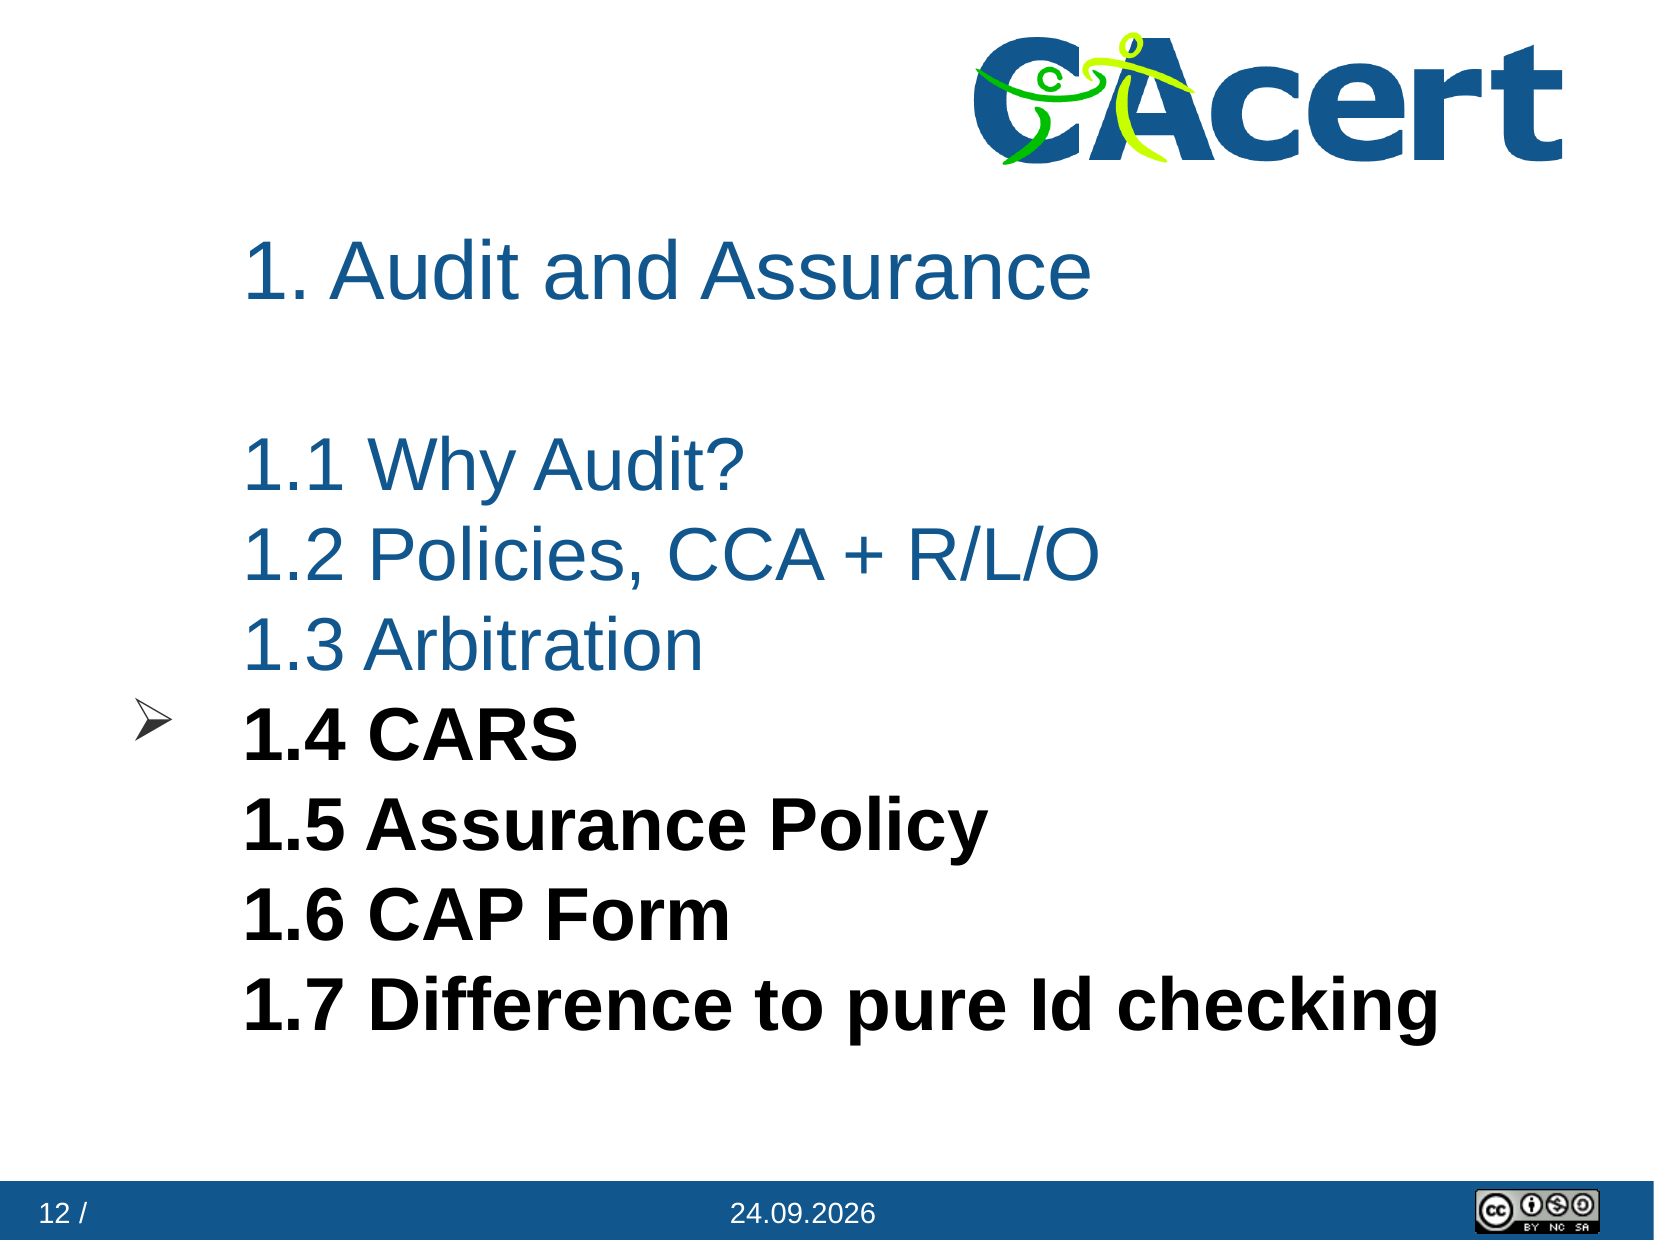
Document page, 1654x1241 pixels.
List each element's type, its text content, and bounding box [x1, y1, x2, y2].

title 1. Audit and Assurance 1.1 Why Audit? 1.2 Policies, CCA + R/L/O 1.3 Arbitration 1.4 CARS 1.5 Assurance Policy 1.6 CAP Form 1.7 Difference to pure Id checking [242, 243, 1565, 1018]
text_box [65, 239, 234, 1024]
